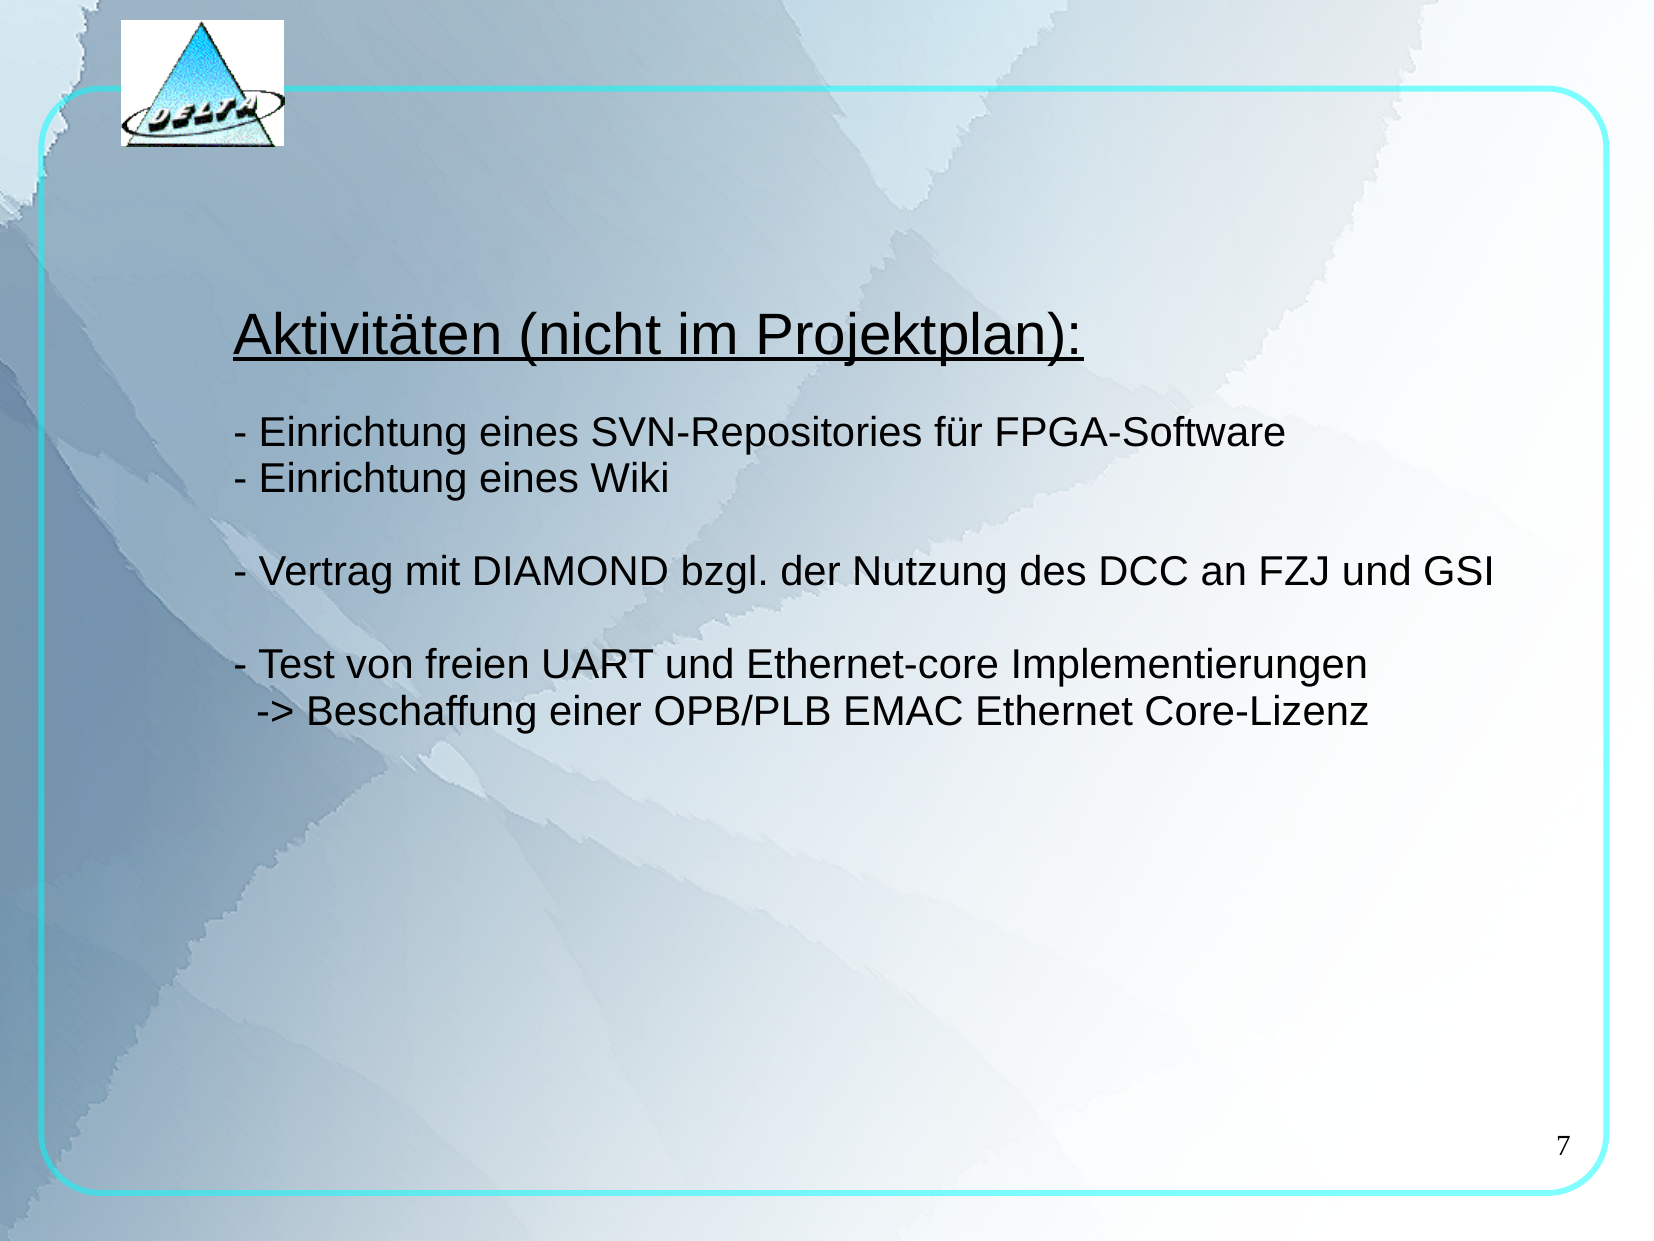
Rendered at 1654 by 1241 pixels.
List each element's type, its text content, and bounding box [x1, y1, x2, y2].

picture [0, 0, 1654, 1241]
text_box Aktivitäten (nicht im Projektplan): - Einrichtung eines SVN-Repositories für FPGA-Software - Einrichtung eines Wiki - Vertrag mit DIAMOND bzgl. der Nutzung des DCC an FZJ und GSI - Test von freien UART und Ethernet-core Implementierungen -> Beschaffung einer OPB/PLB EMAC Ethernet Core-Lizenz [218, 293, 1512, 794]
